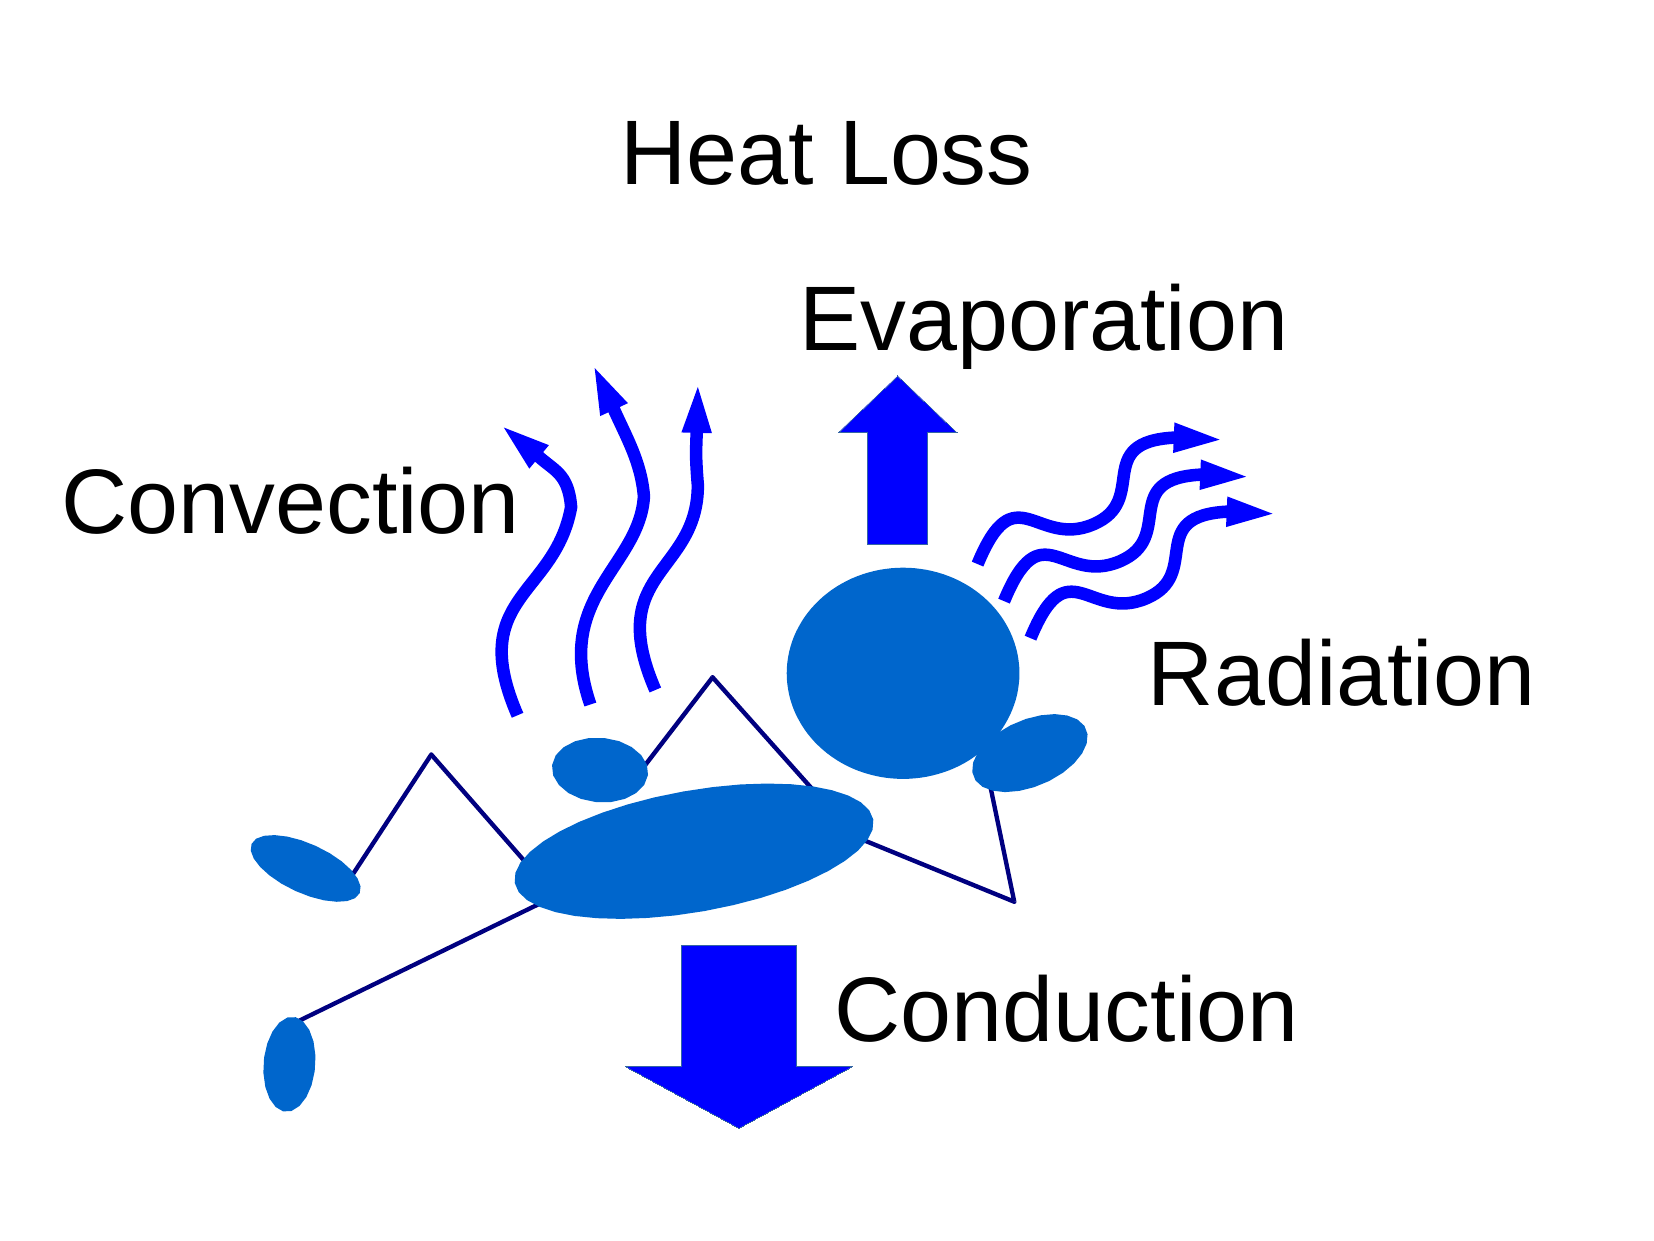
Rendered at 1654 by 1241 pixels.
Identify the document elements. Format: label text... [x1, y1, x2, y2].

text_box Evaporation [784, 260, 1383, 378]
title Heat Loss [82, 49, 1571, 257]
text_box Convection [46, 443, 220, 561]
picture [220, 277, 1111, 1241]
text_box Radiation [1133, 614, 1551, 733]
text_box Conduction [1111, 951, 1314, 1069]
